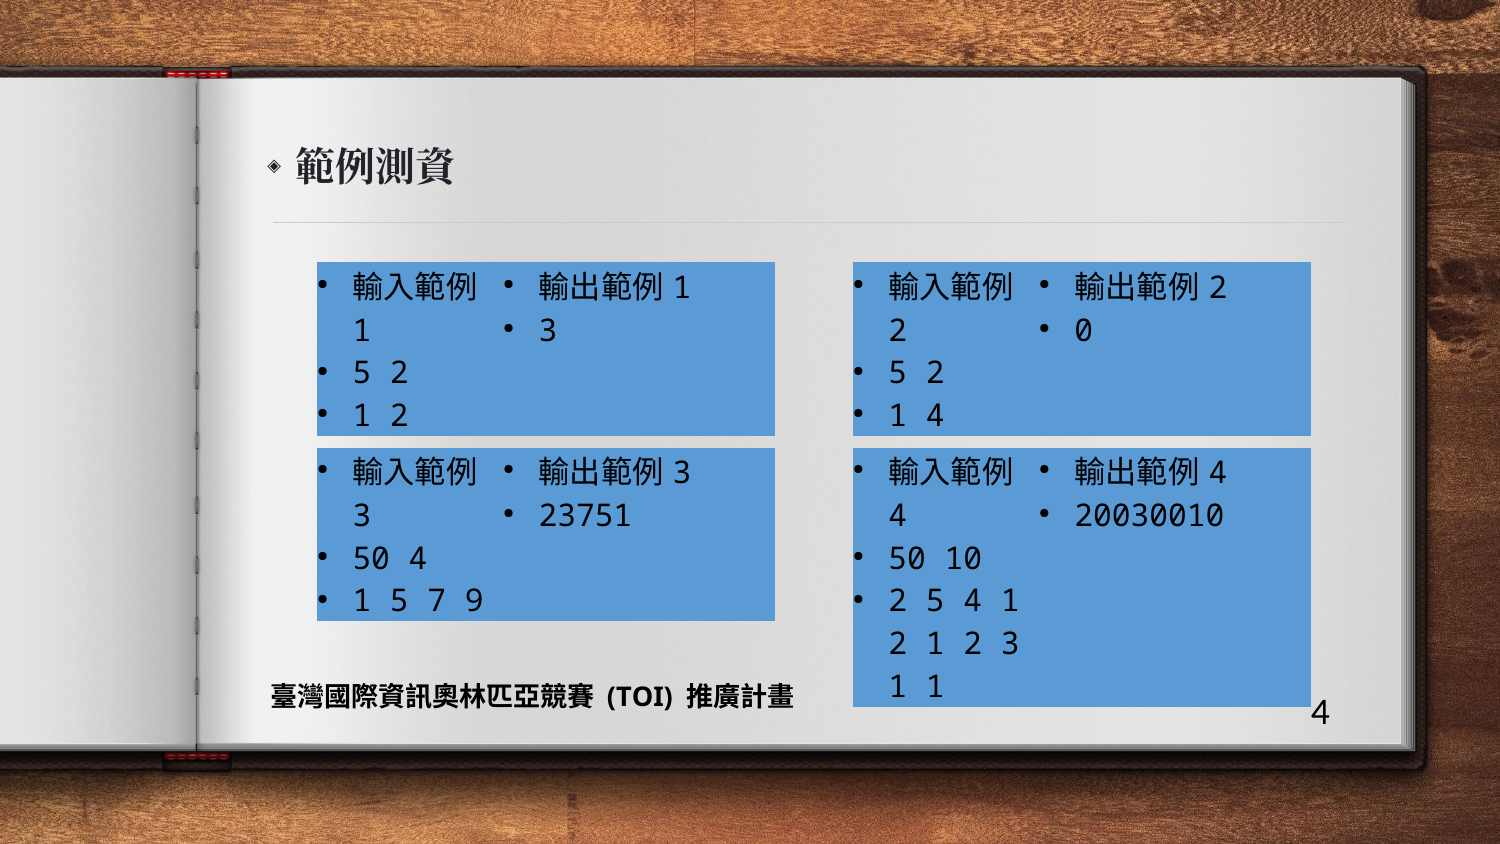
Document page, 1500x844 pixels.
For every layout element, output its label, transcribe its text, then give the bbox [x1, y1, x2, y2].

table_header 輸入範例4 50 10 2 5 4 1 2 1 2 3 1 1 [853, 448, 1039, 707]
table_header 輸入範例1 5 2 1 2 [317, 262, 503, 436]
table_header 輸出範例1 3 [503, 262, 775, 436]
list 範例測資 [252, 126, 1194, 205]
table_header 輸入範例2 5 2 1 4 [853, 262, 1039, 436]
table_header 輸出範例4 20030010 [1039, 448, 1311, 707]
table_header 輸出範例3 23751 [503, 448, 775, 621]
table_header 輸出範例2 0 [1039, 262, 1311, 436]
table_header 輸入範例3 50 4 1 5 7 9 [317, 448, 503, 621]
text_box [1295, 672, 1386, 737]
